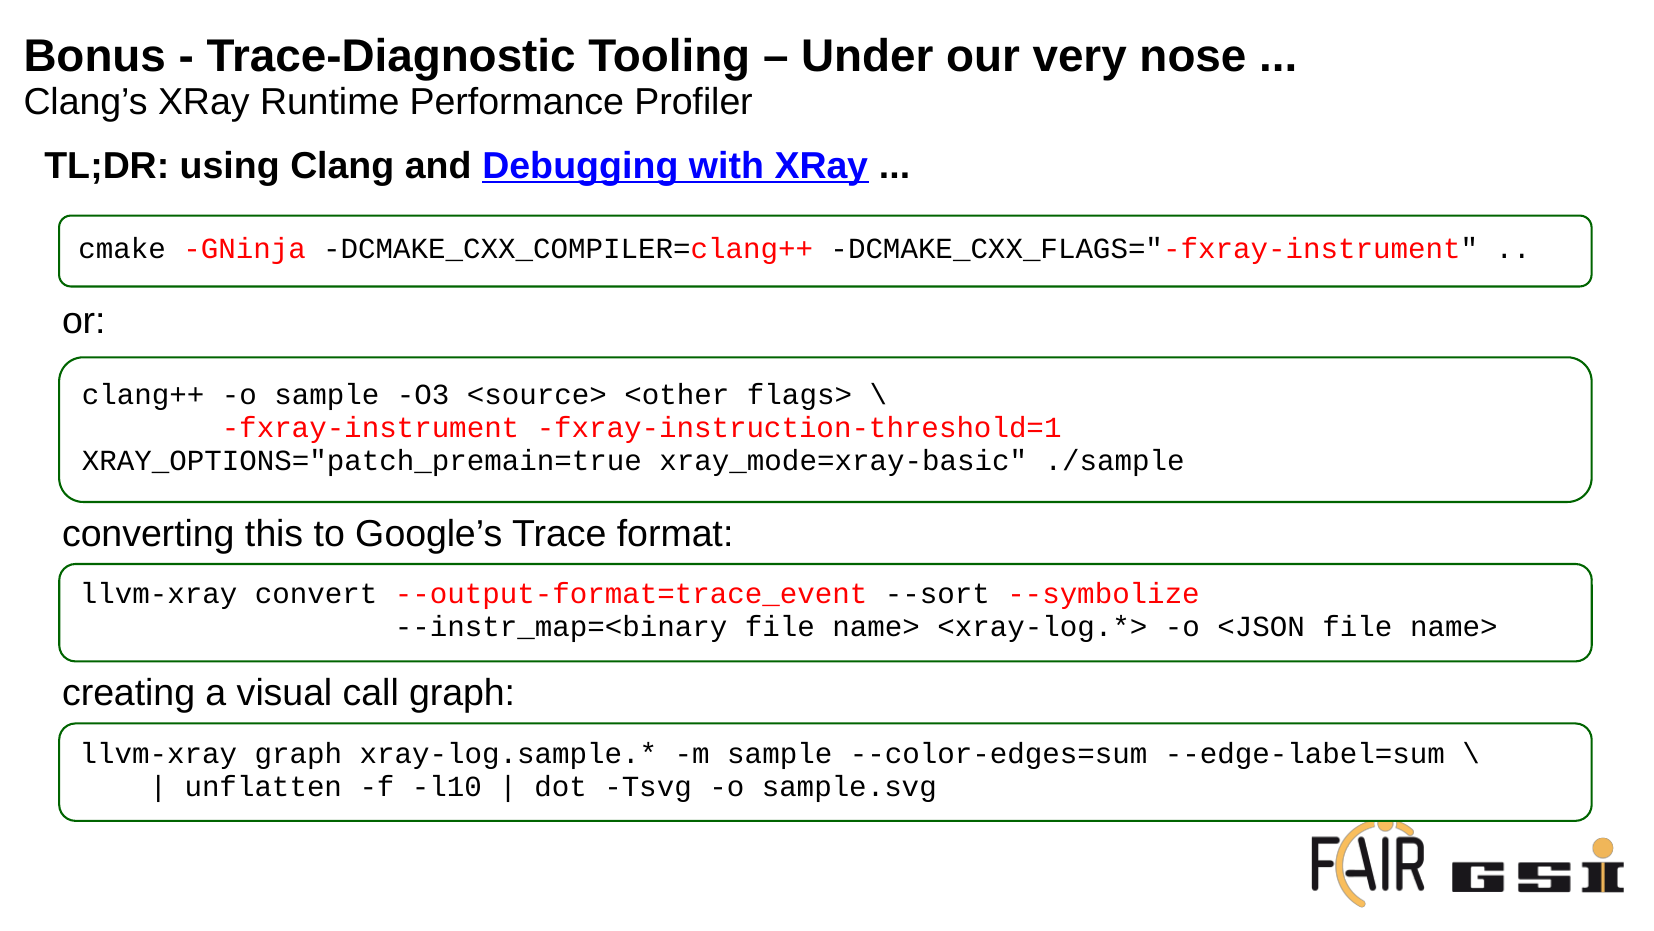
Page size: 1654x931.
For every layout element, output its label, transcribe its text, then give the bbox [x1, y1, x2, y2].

list TL;DR: using Clang and Debugging with XRay ... [44, 144, 1229, 201]
text_box converting this to Google’s Trace format: [47, 504, 750, 562]
text_box clang++ -o sample -O3 <source> <other flags> \ -fxray-instrument -fxray-instruction-threshold=1 XRAY_OPTIONS="patch_premain=true xray_mode=xray-basic" ./sample [59, 357, 1592, 502]
text_box cmake -GNinja -DCMAKE_CXX_COMPILER=clang++ -DCMAKE_CXX_FLAGS="-fxray-instrument" .. [59, 215, 1592, 287]
picture [1311, 821, 1426, 910]
text_box llvm-xray graph xray-log.sample.* -m sample --color-edges=sum --edge-label=sum \ | unflatten -f -l10 | dot -Tsvg -o sample.svg [59, 723, 1592, 821]
text_box llvm-xray convert --output-format=trace_event --sort --symbolize --instr_map=<binary file name> <xray-log.*> -o <JSON file name> [59, 563, 1592, 662]
text_box creating a visual call graph: [47, 664, 532, 722]
title Bonus - Trace-Diagnostic Tooling – Under our very nose ... Clang’s XRay Runtime Performance Profiler [23, 29, 1638, 123]
picture [1451, 836, 1626, 895]
text_box or: [47, 292, 121, 350]
